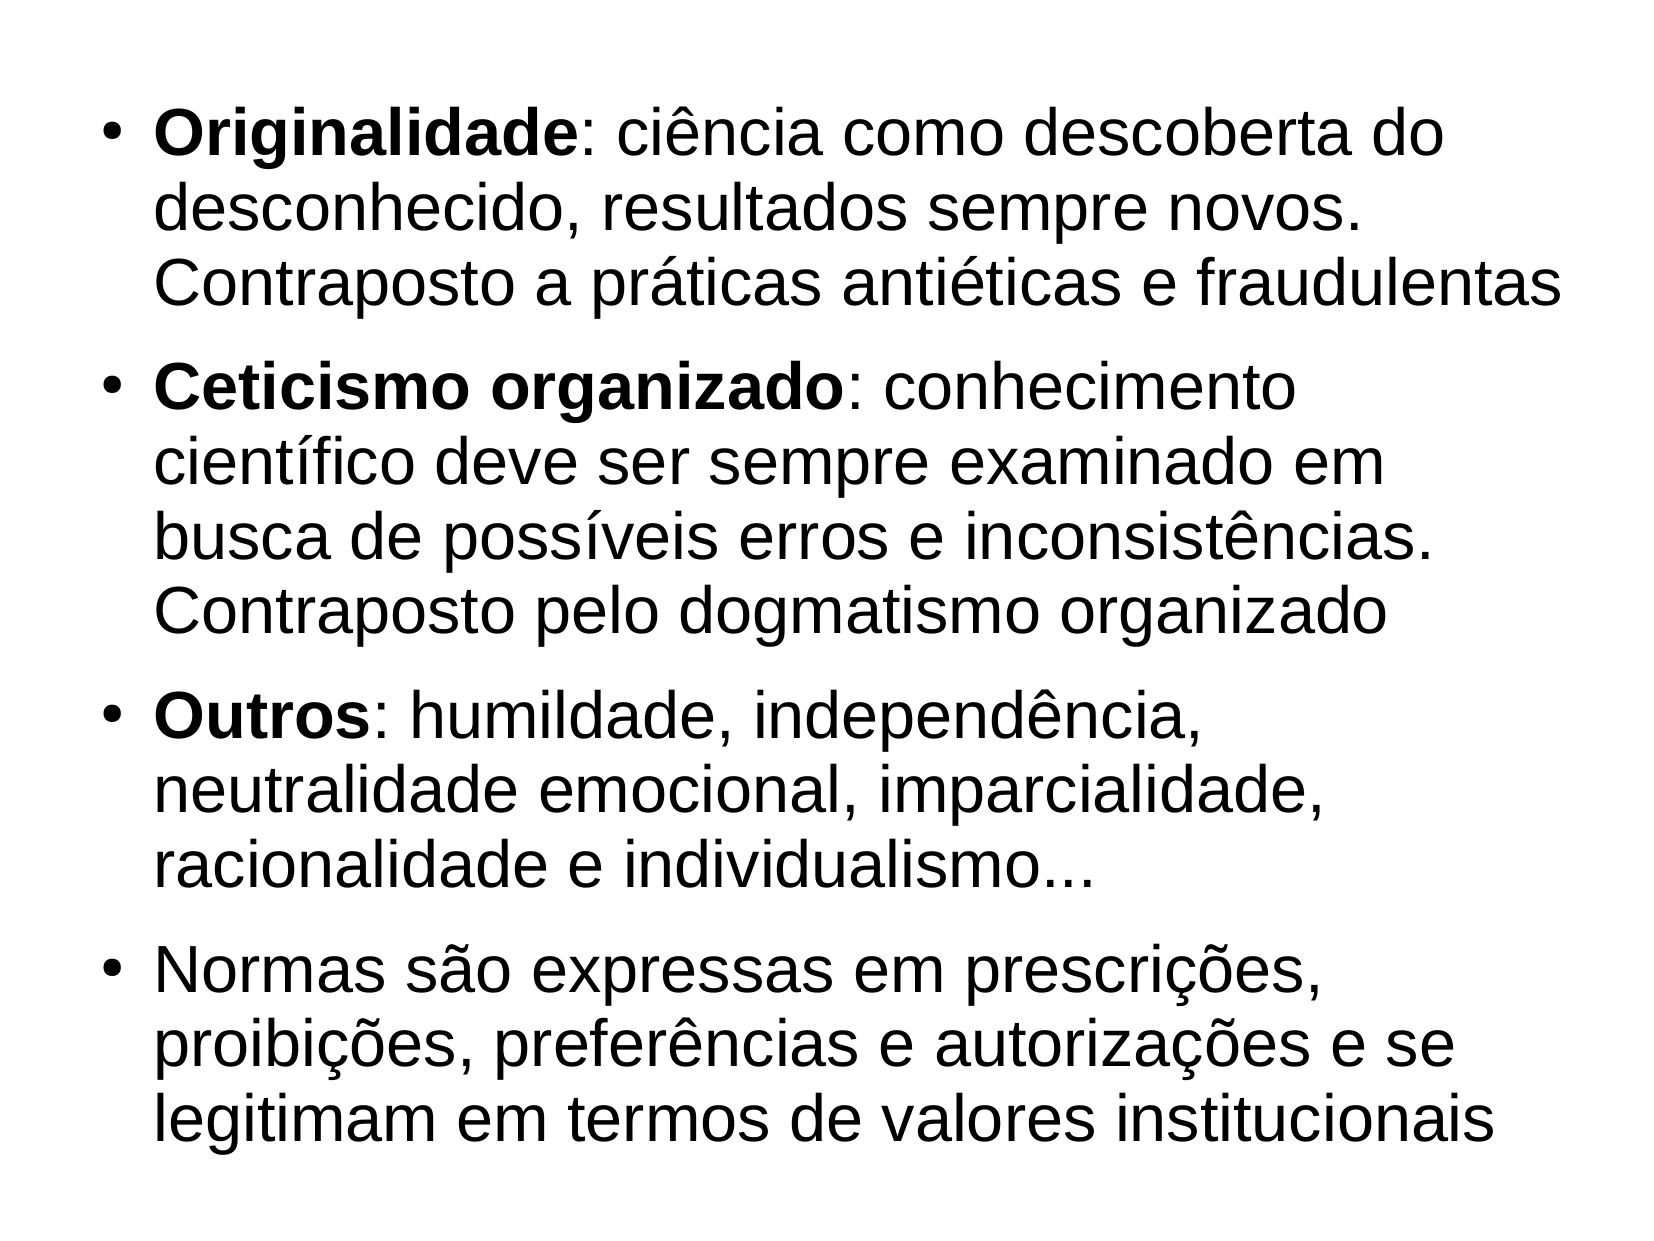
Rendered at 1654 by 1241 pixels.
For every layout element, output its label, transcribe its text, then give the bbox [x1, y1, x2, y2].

list Originalidade: ciência como descoberta do desconhecido, resultados sempre novos. Contraposto a práticas antiéticas e fraudulentas Ceticismo organizado: conhecimento científico deve ser sempre examinado em busca de possíveis erros e inconsistências. Contraposto pelo dogmatismo organizado Outros: humildade, independência, neutralidade emocional, imparcialidade, racionalidade e individualismo... Normas são expressas em prescrições, proibições, preferências e autorizações e se legitimam em termos de valores institucionais [82, 95, 1571, 1156]
